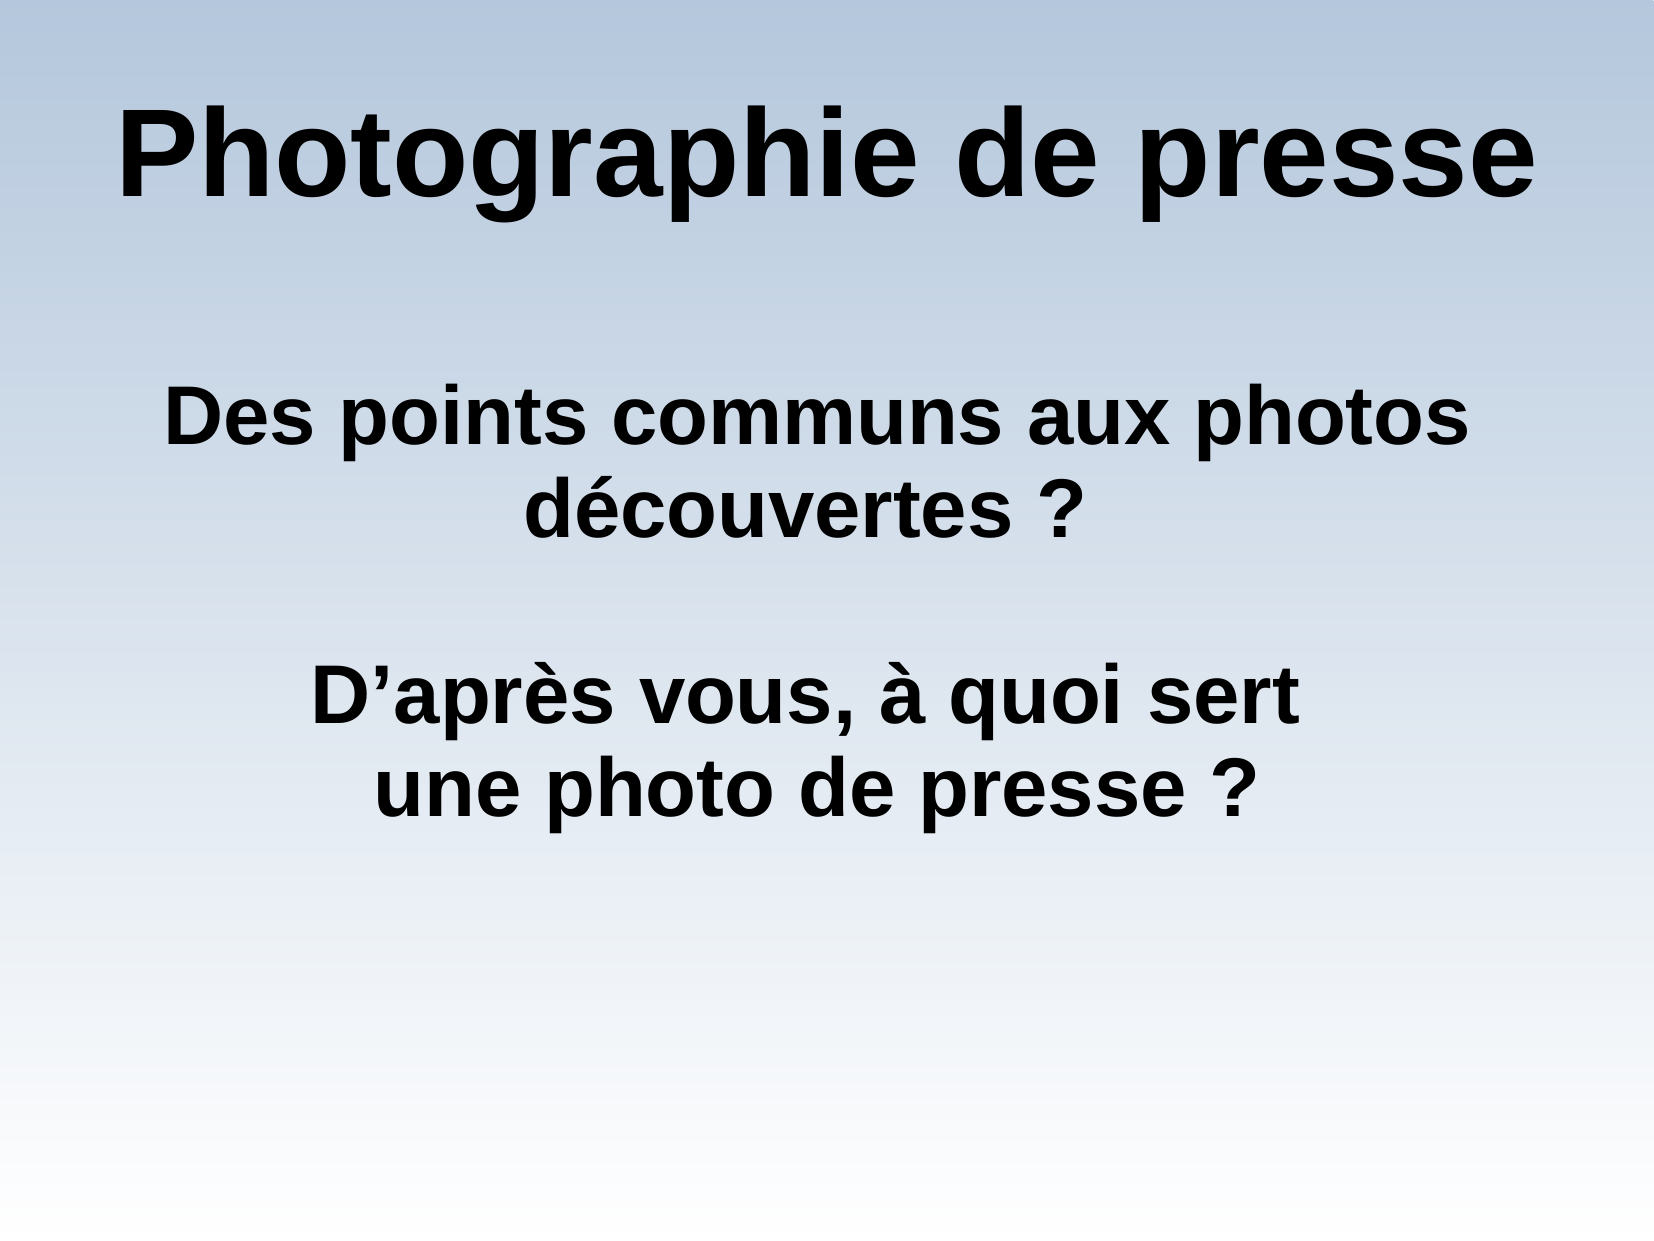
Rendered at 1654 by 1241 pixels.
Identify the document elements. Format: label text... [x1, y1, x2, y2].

subtitle Des points communs aux photos découvertes ? D’après vous, à quoi sert une photo de presse ? [59, 369, 1576, 835]
title Photographie de presse [82, 49, 1571, 257]
